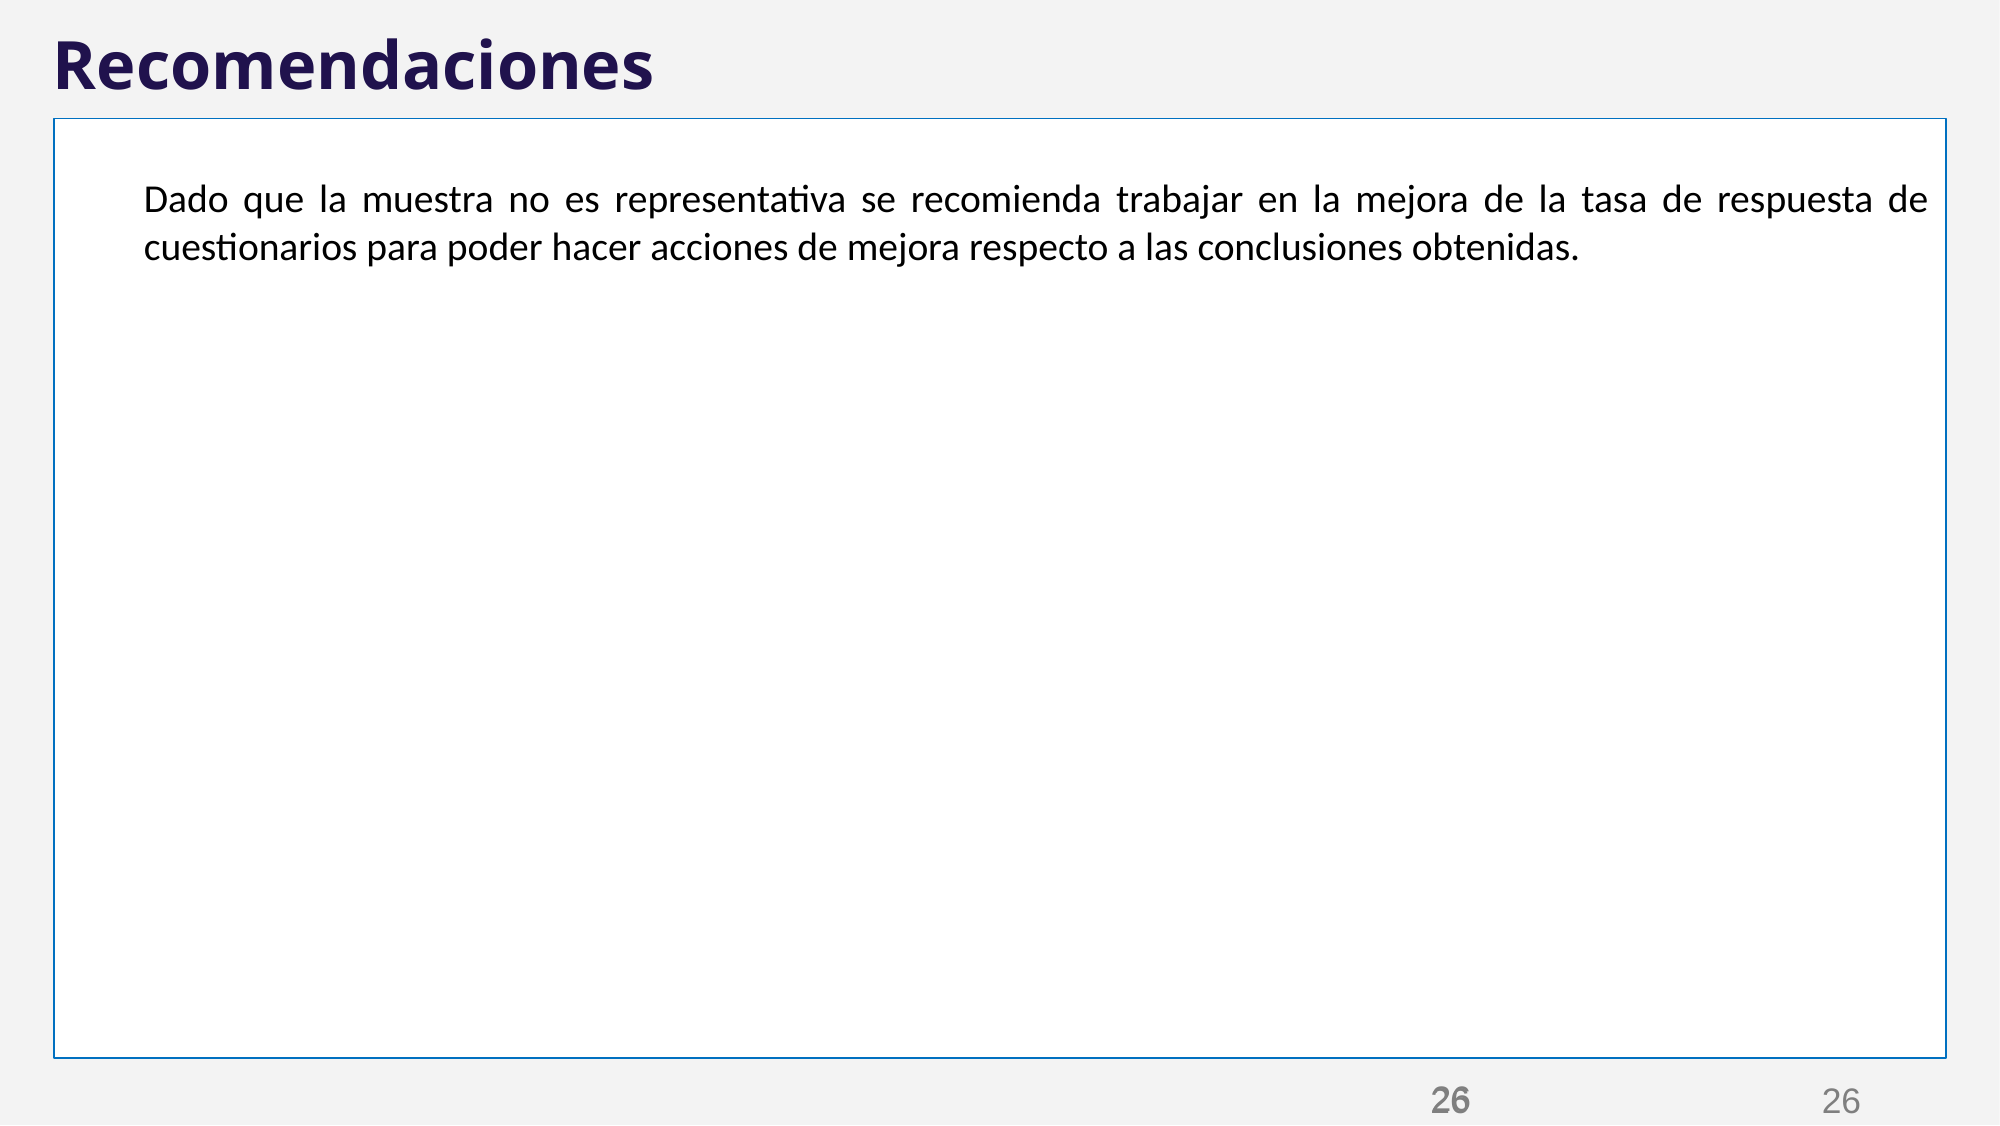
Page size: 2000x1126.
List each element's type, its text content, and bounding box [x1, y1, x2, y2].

text_box Recomendaciones [52, 0, 1945, 126]
text_box Dado que la muestra no es representativa se recomienda trabajar en la mejora de la tasa de respuesta de cuestionarios para poder hacer acciones de mejora respecto a las conclusiones obtenidas. [53, 118, 1947, 1058]
text_box <number> [1412, 1069, 1880, 1126]
